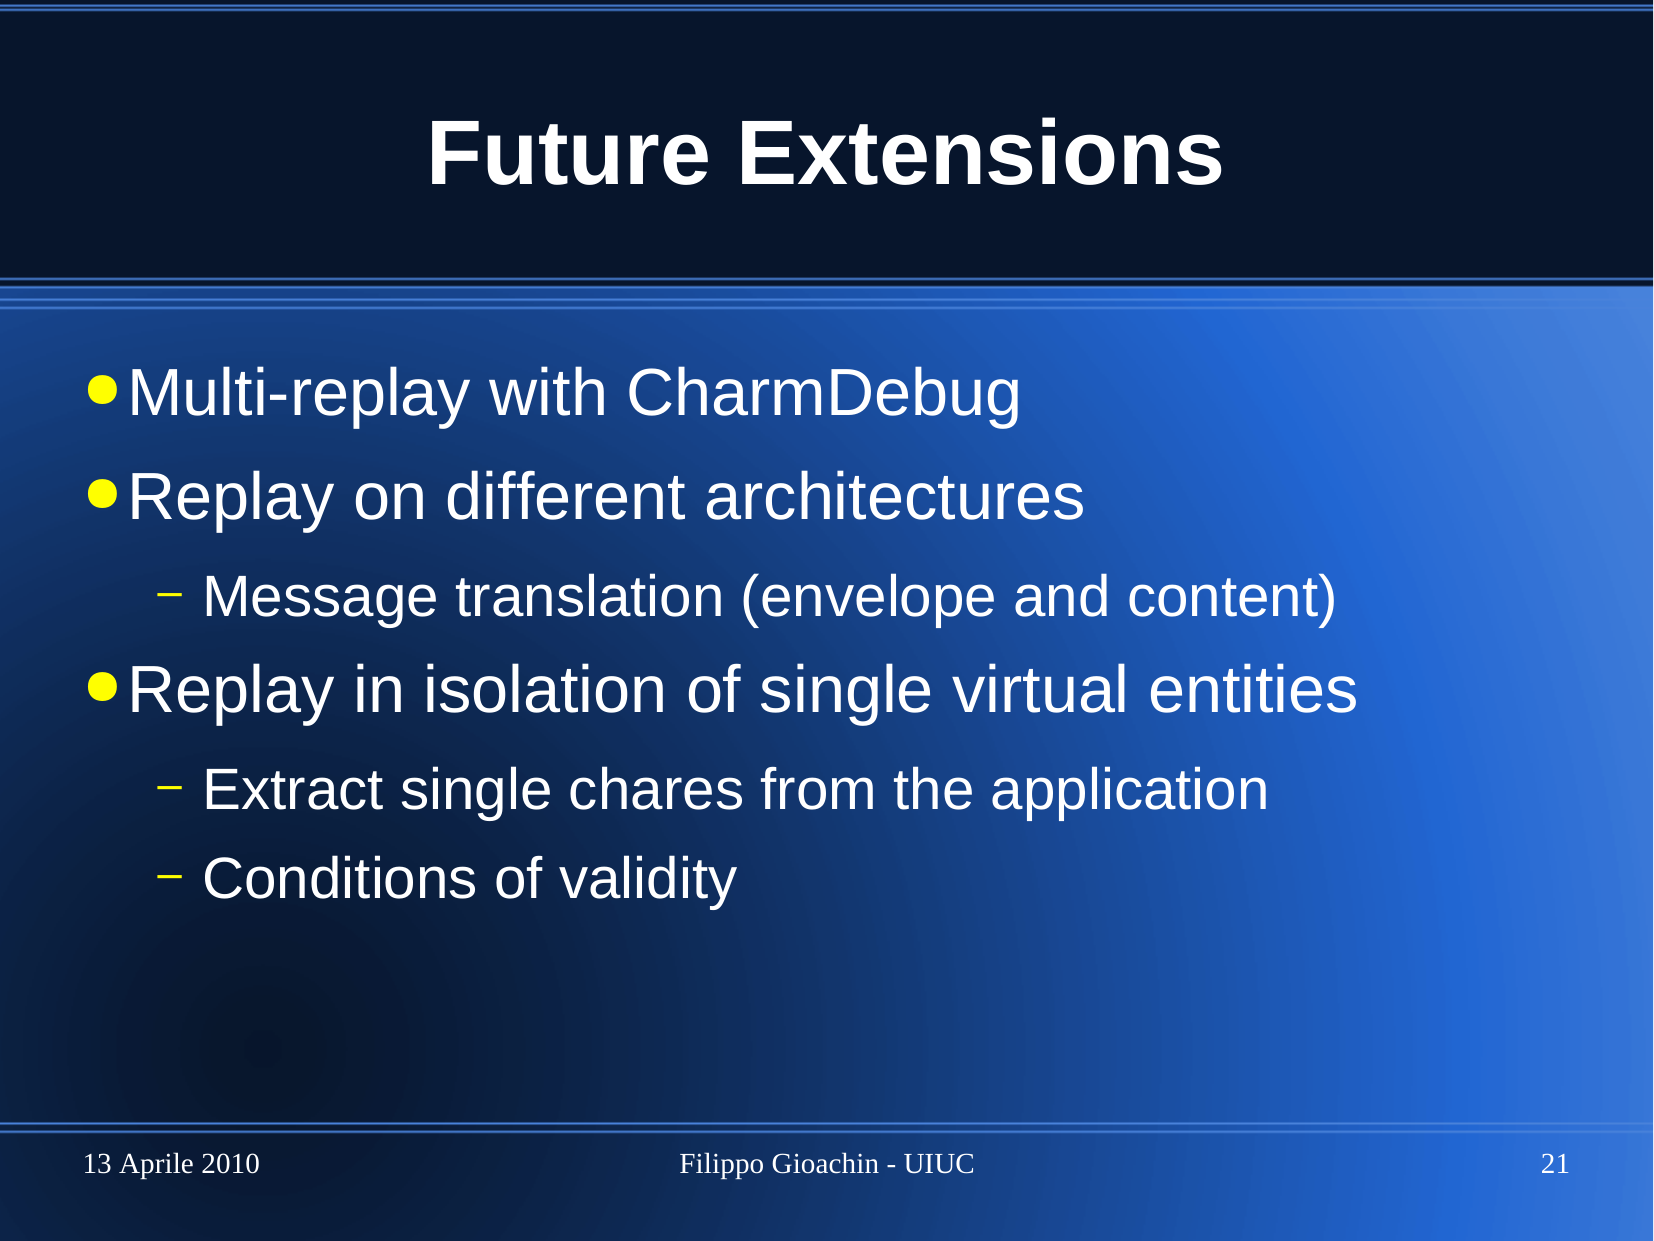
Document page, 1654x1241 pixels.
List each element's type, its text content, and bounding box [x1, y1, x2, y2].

picture [0, 0, 1654, 1241]
list Multi-replay with CharmDebug Replay on different architectures Message translation (envelope and content) Replay in isolation of single virtual entities Extract single chares from the application Conditions of validity [82, 355, 1571, 1174]
title Future Extensions [82, 49, 1571, 257]
